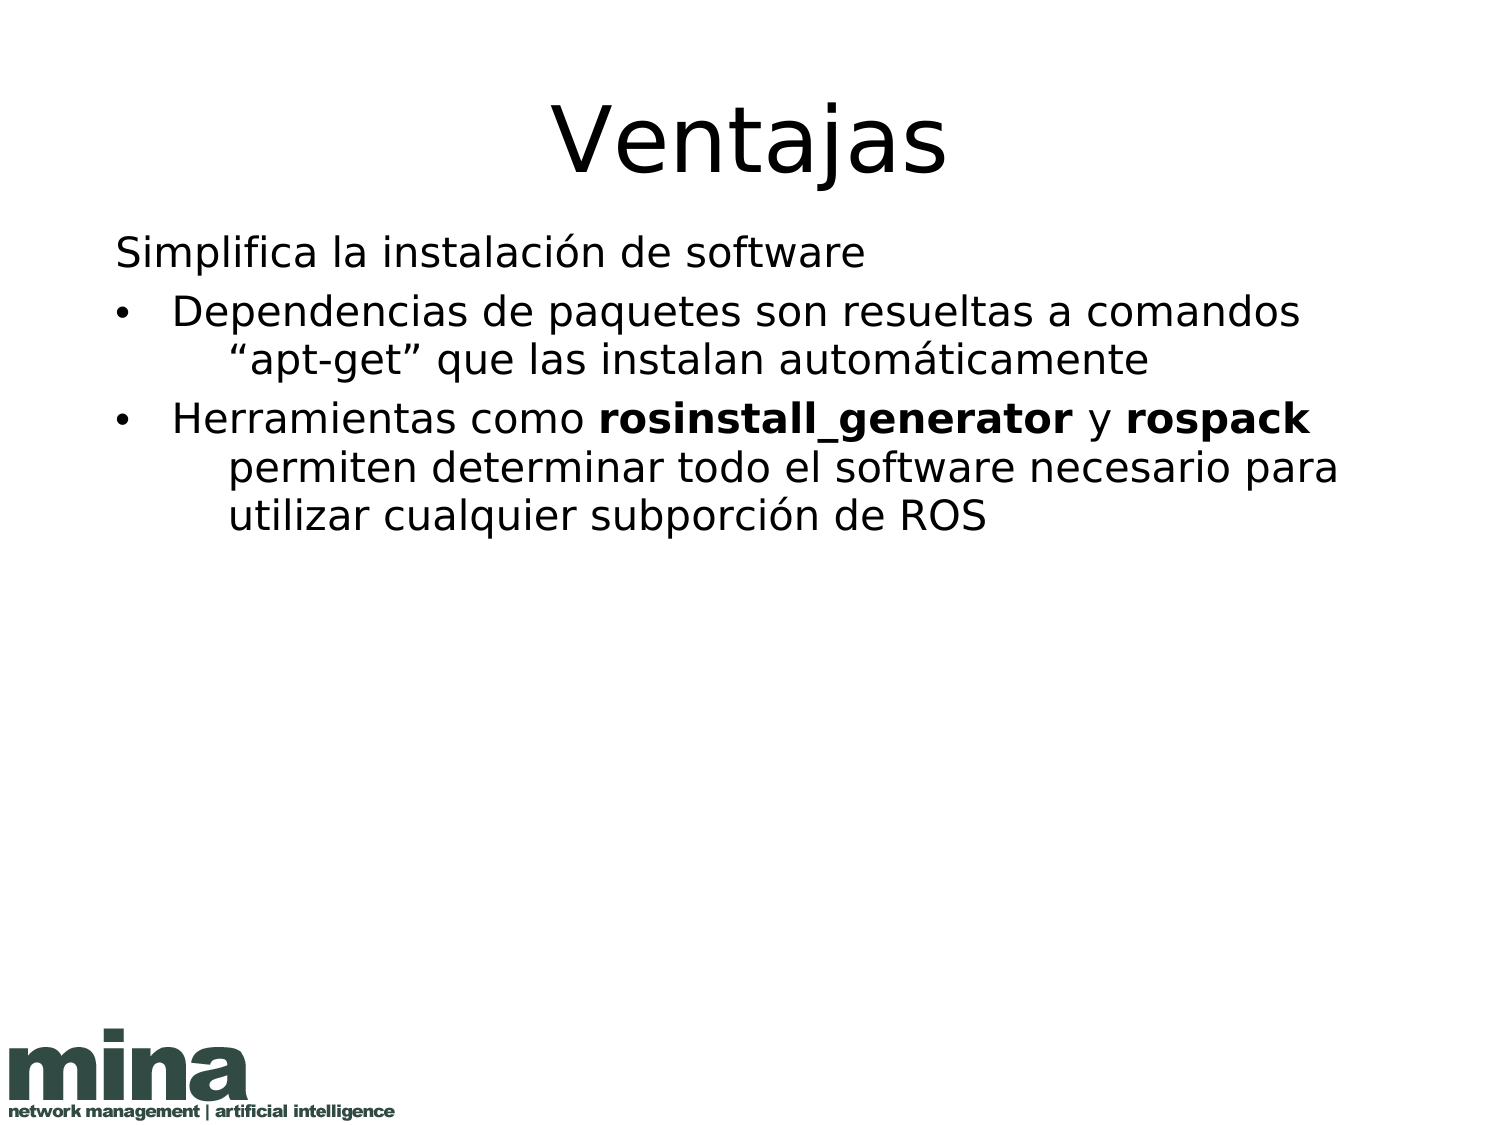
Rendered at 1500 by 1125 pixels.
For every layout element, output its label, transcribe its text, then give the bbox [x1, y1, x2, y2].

title Ventajas [112, 46, 1388, 235]
list Simplifica la instalación de software Dependencias de paquetes son resueltas a comandos “apt-get” que las instalan automáticamente Herramientas como rosinstall_generator y rospack permiten determinar todo el software necesario para utilizar cualquier subporción de ROS [100, 221, 1376, 959]
picture [0, 1022, 402, 1125]
